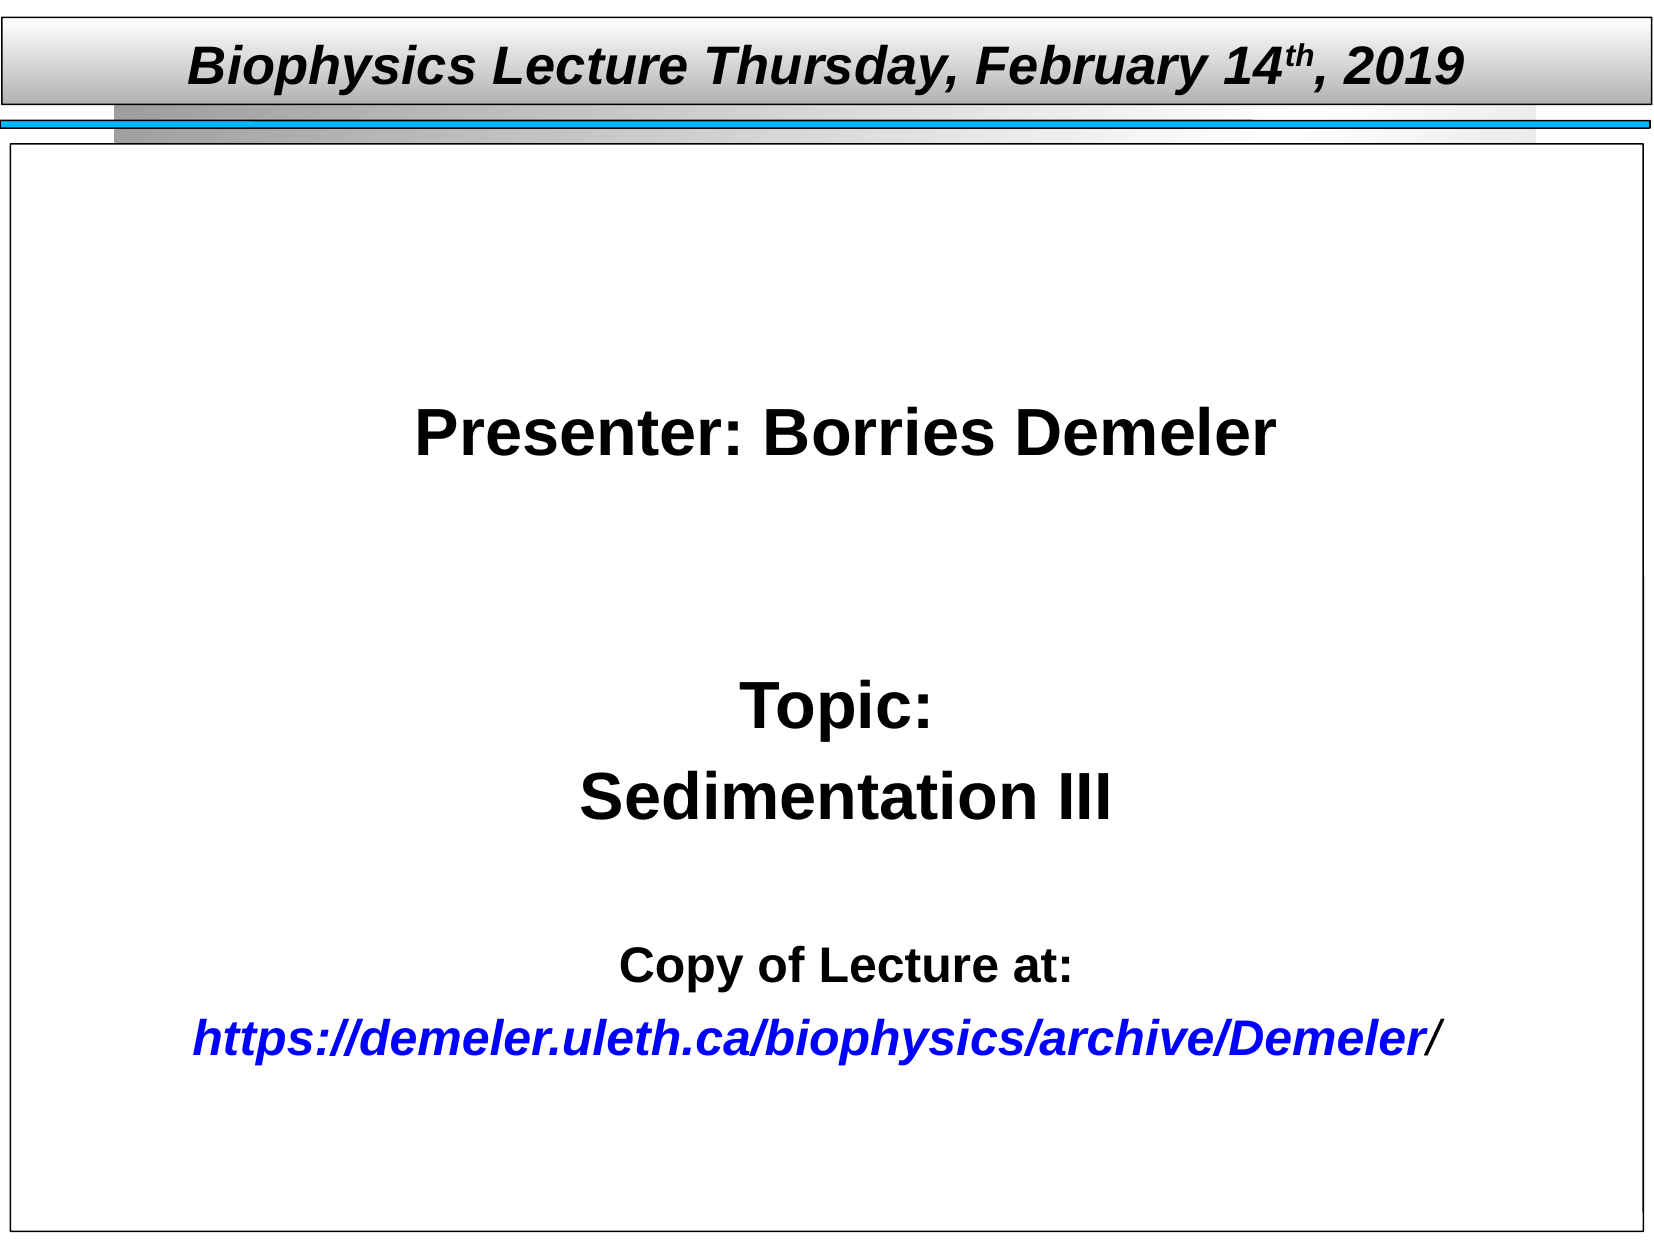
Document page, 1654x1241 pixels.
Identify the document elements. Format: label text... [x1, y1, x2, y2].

text_box Presenter: Borries Demeler Topic: Sedimentation III Copy of Lecture at: [78, 203, 1615, 1088]
text_box https://demeler.uleth.ca/biophysics/archive/Demeler/ [177, 1002, 1477, 1129]
text_box Biophysics Lecture Thursday, February 14th, 2019 [1, 17, 1652, 105]
text_box [10, 143, 1644, 1232]
text_box [0, 120, 1651, 129]
